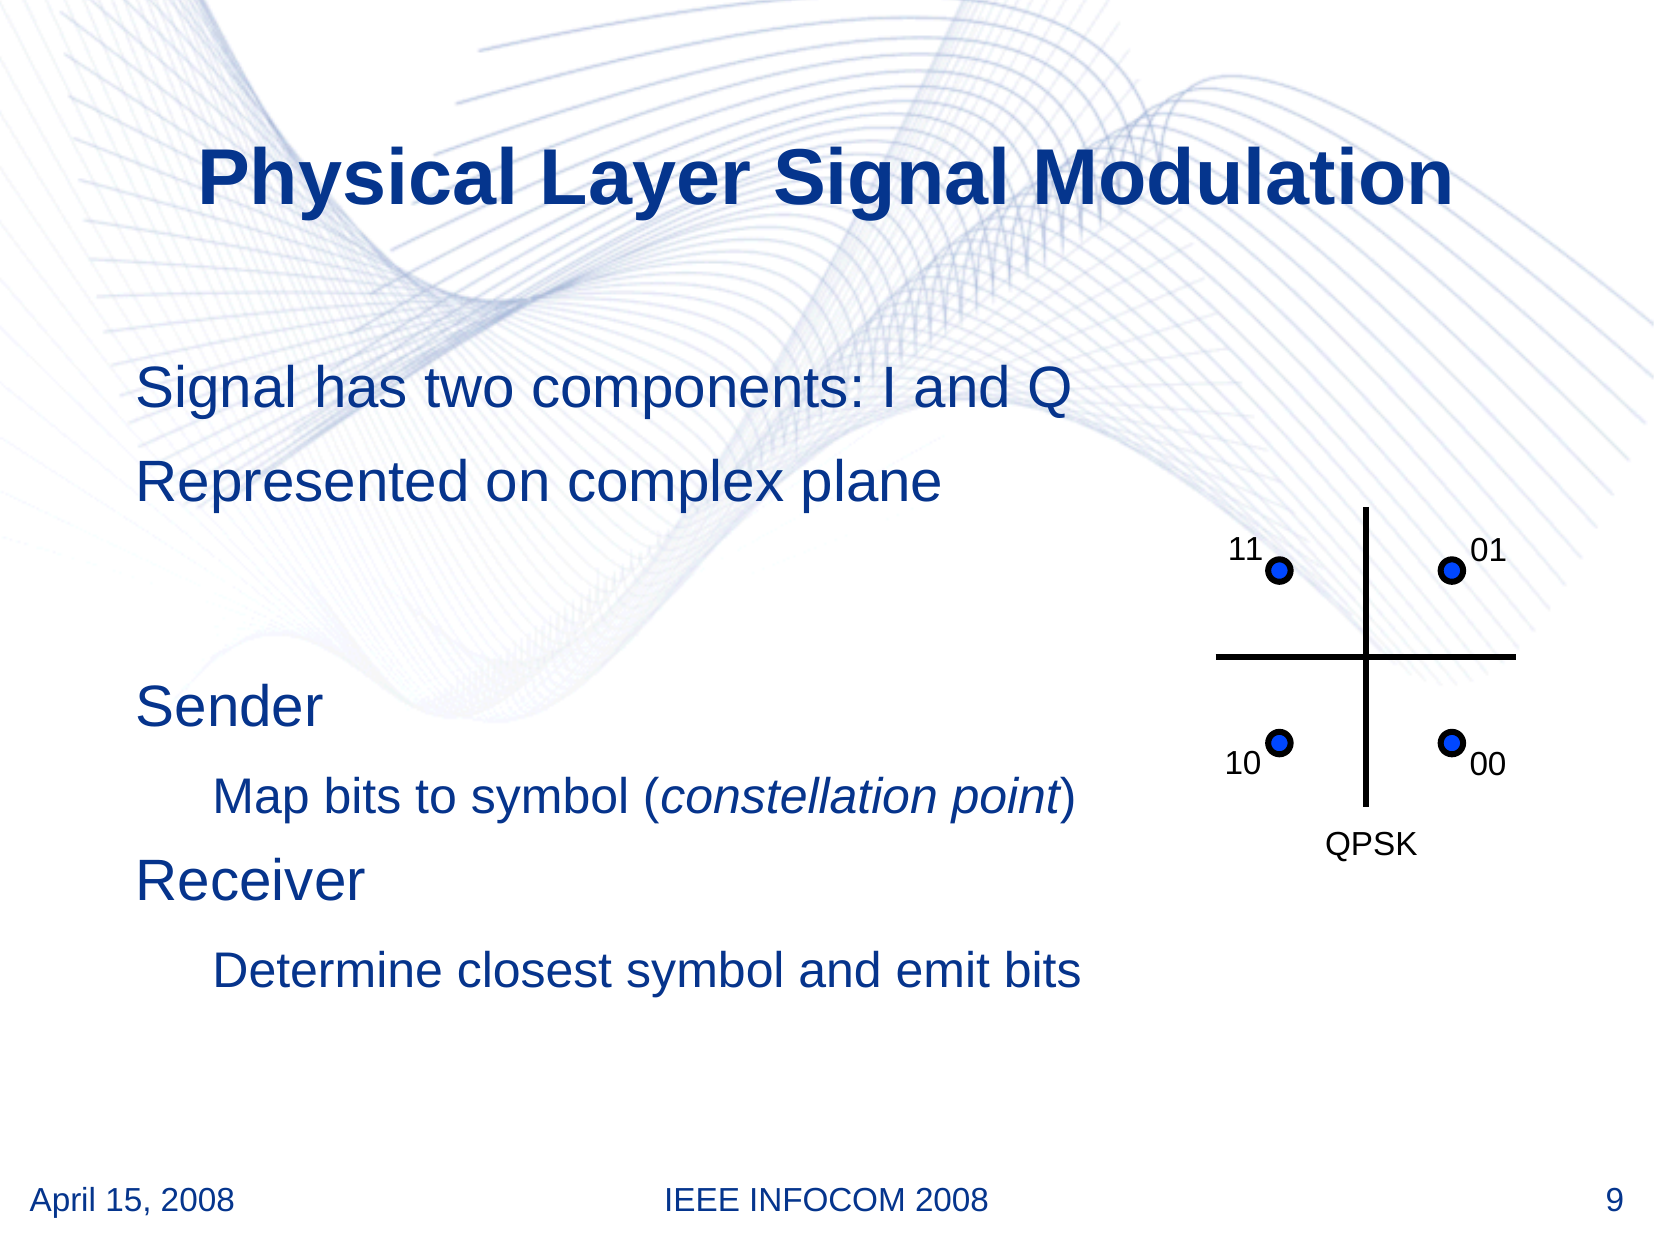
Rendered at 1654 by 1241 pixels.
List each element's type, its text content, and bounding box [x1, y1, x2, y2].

text_box [1440, 731, 1464, 755]
list Signal has two components: I and Q Represented on complex plane Sender Map bits to symbol (constellation point) Receiver Determine closest symbol and emit bits [118, 354, 1536, 1108]
text_box QPSK [1325, 825, 1418, 863]
text_box 11 [1227, 530, 1265, 568]
text_box [1268, 731, 1291, 755]
text_box [1440, 559, 1464, 582]
picture [0, 0, 1654, 1241]
text_box 01 [1469, 531, 1508, 569]
text_box 00 [1469, 745, 1508, 858]
title Physical Layer Signal Modulation [118, 66, 1536, 288]
text_box 10 [1224, 745, 1262, 783]
text_box [1268, 559, 1291, 582]
